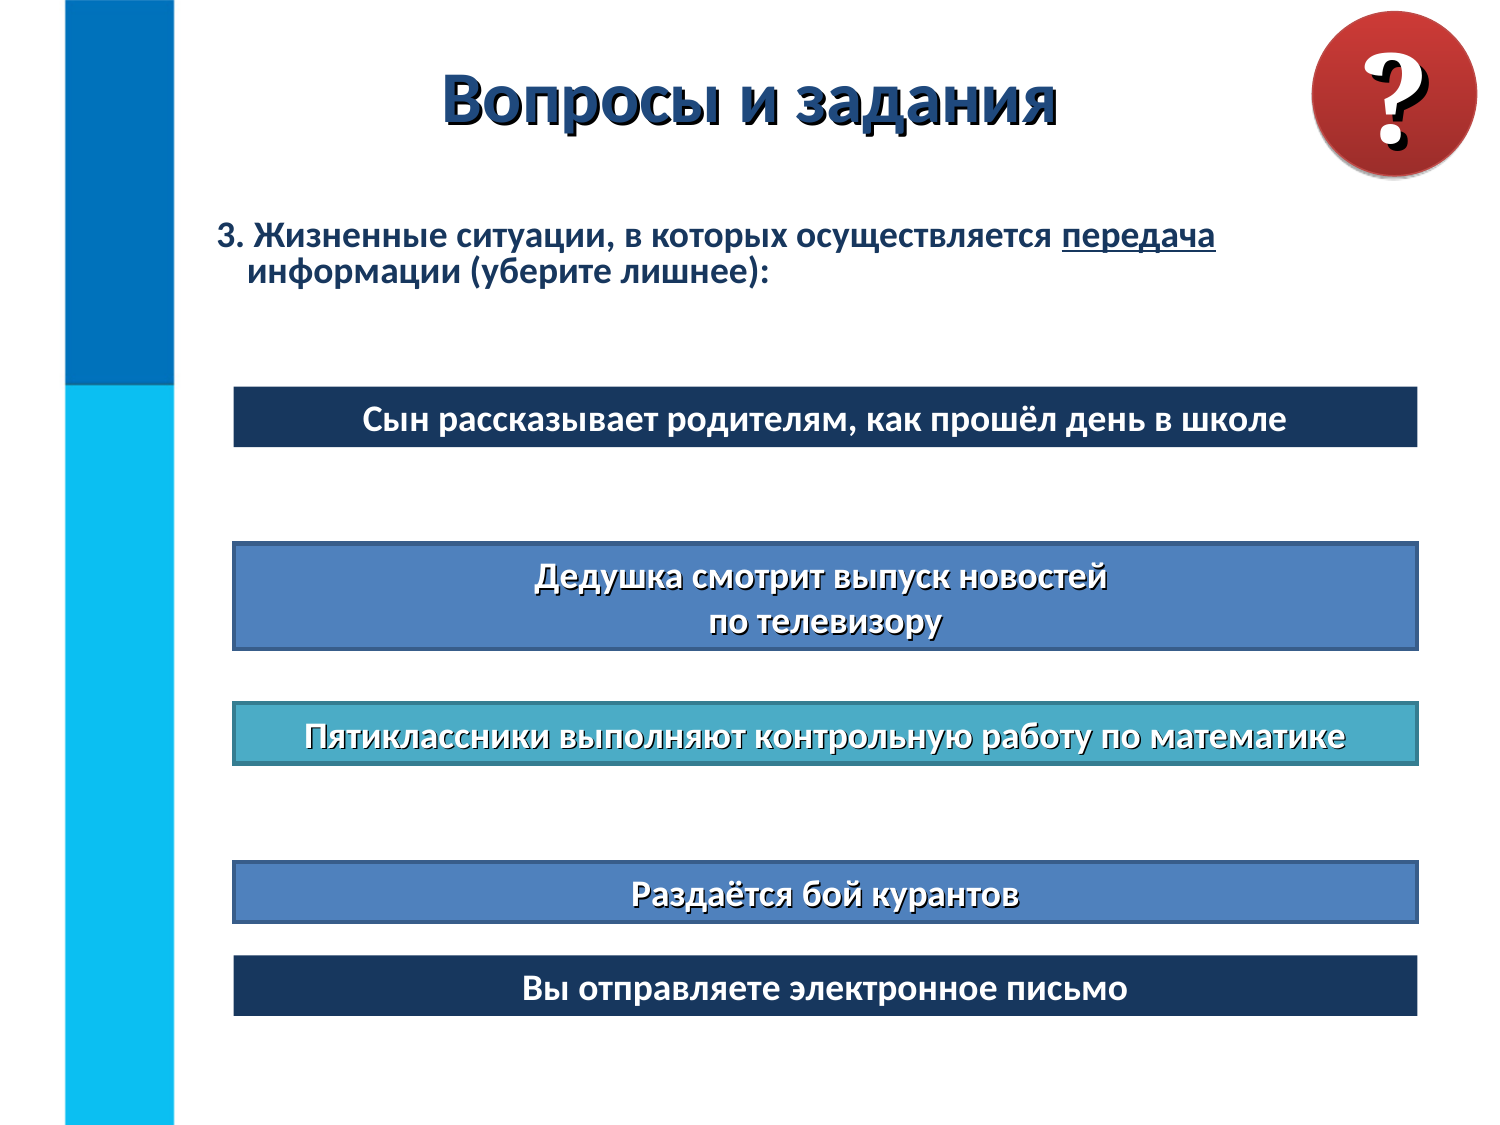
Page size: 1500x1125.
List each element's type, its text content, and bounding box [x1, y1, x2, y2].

text_box Пятиклассники выполняют контрольную работу по математике [233, 703, 1418, 764]
text_box Сын рассказывает родителям, как прошёл день в школе [233, 386, 1418, 448]
list 3. Жизненные ситуации, в которых осуществляется передача информации (уберите лишнее): [175, 210, 1444, 317]
text_box Вы отправляете электронное письмо [233, 955, 1418, 1016]
title Вопросы и задания [75, 0, 1426, 188]
text_box Раздаётся бой курантов [233, 861, 1418, 923]
text_box ? [1312, 11, 1477, 176]
text_box Дедушка смотрит выпуск новостей по телевизору [233, 543, 1418, 649]
picture [0, 0, 1500, 1125]
